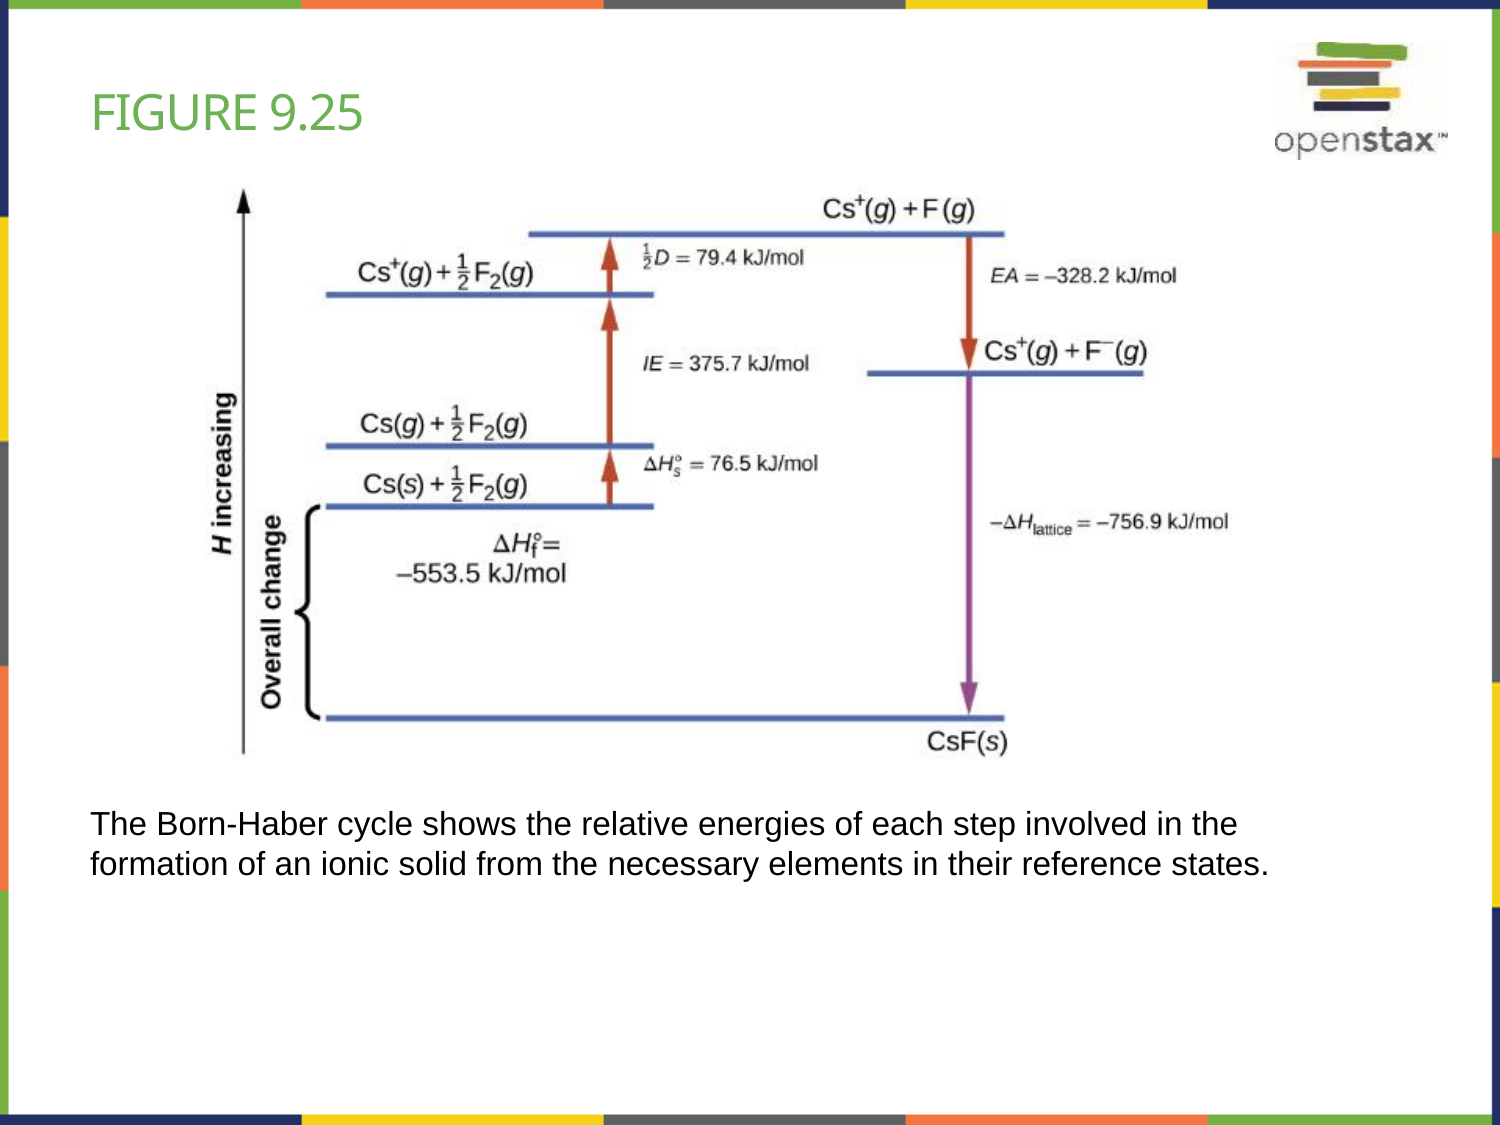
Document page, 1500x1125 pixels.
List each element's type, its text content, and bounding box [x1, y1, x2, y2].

list The Born-Haber cycle shows the relative energies of each step involved in the formation of an ionic solid from the necessary elements in their reference states. [75, 794, 1398, 986]
title Figure 9.25 [75, 39, 1398, 148]
picture [0, 0, 1500, 1125]
